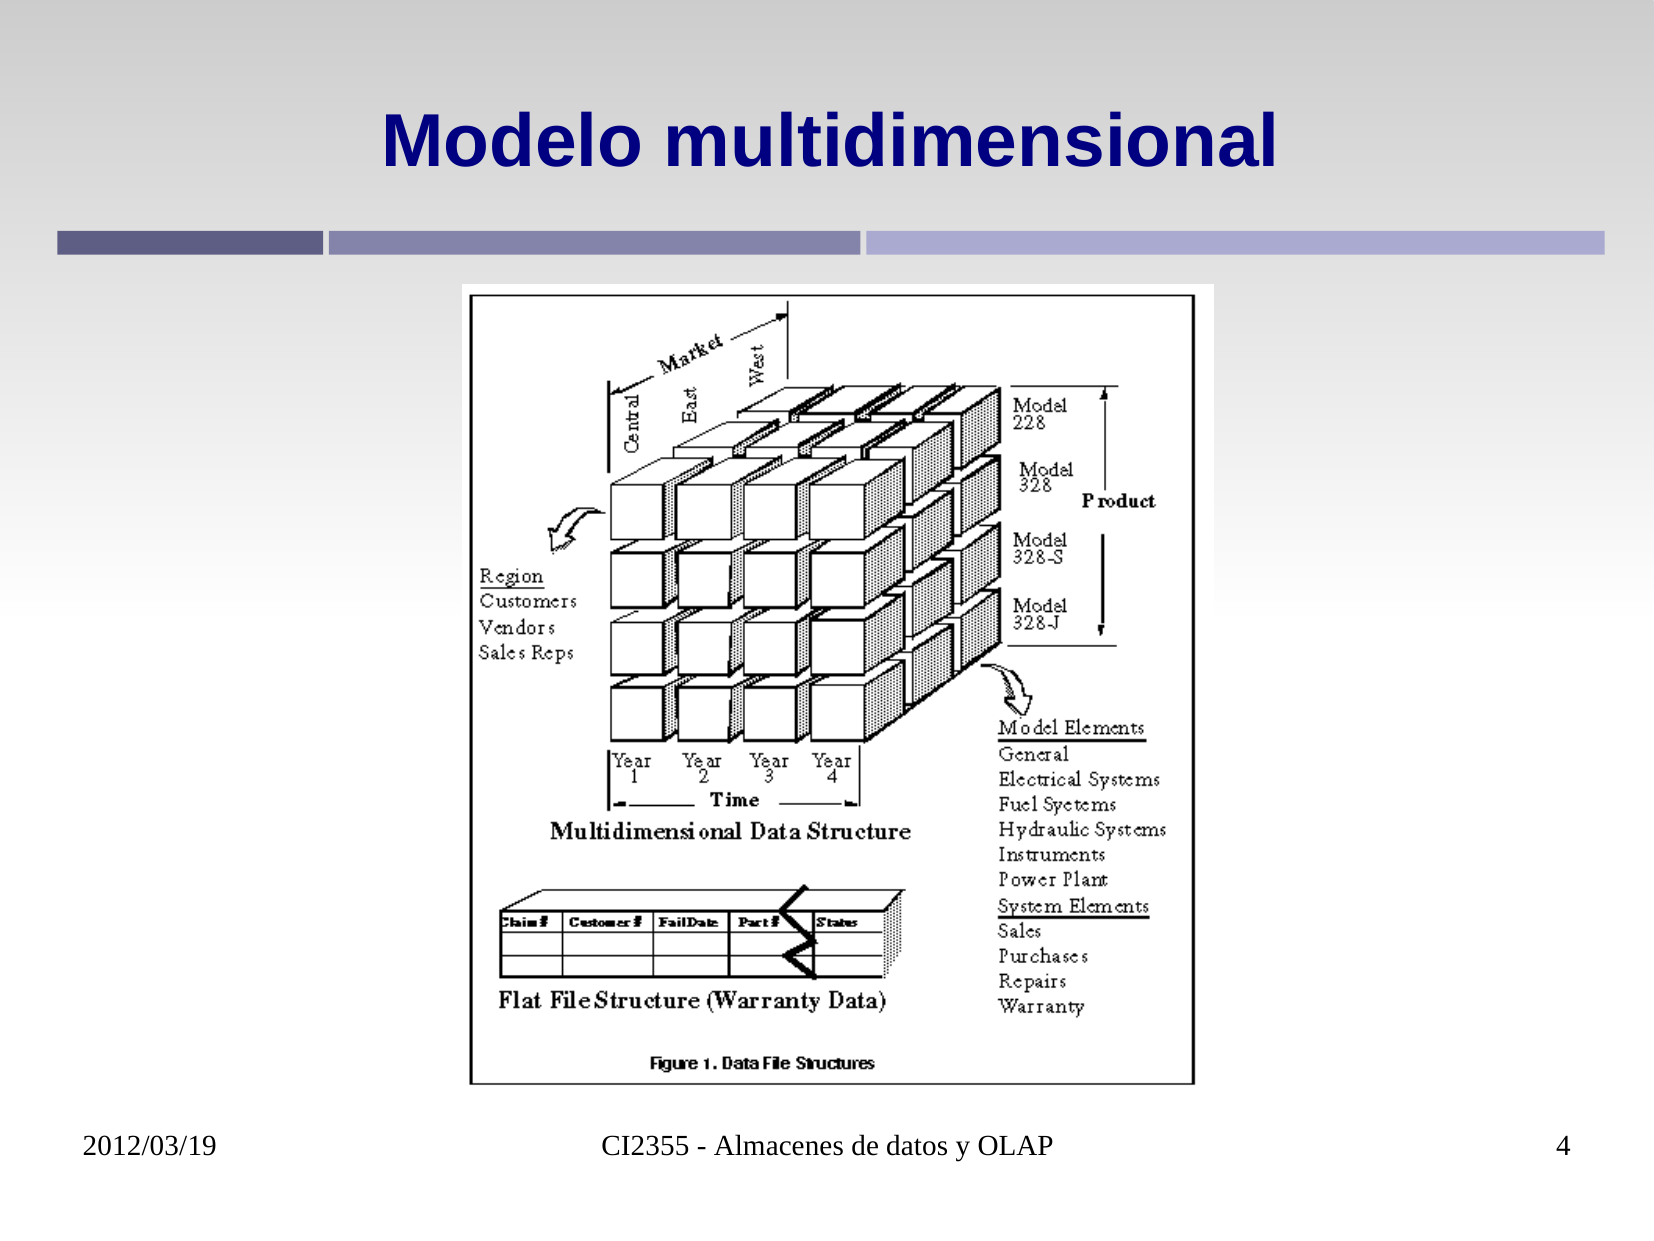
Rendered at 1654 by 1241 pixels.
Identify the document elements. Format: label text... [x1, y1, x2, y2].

title Modelo multidimensional [86, 55, 1576, 226]
picture [462, 284, 1214, 1096]
